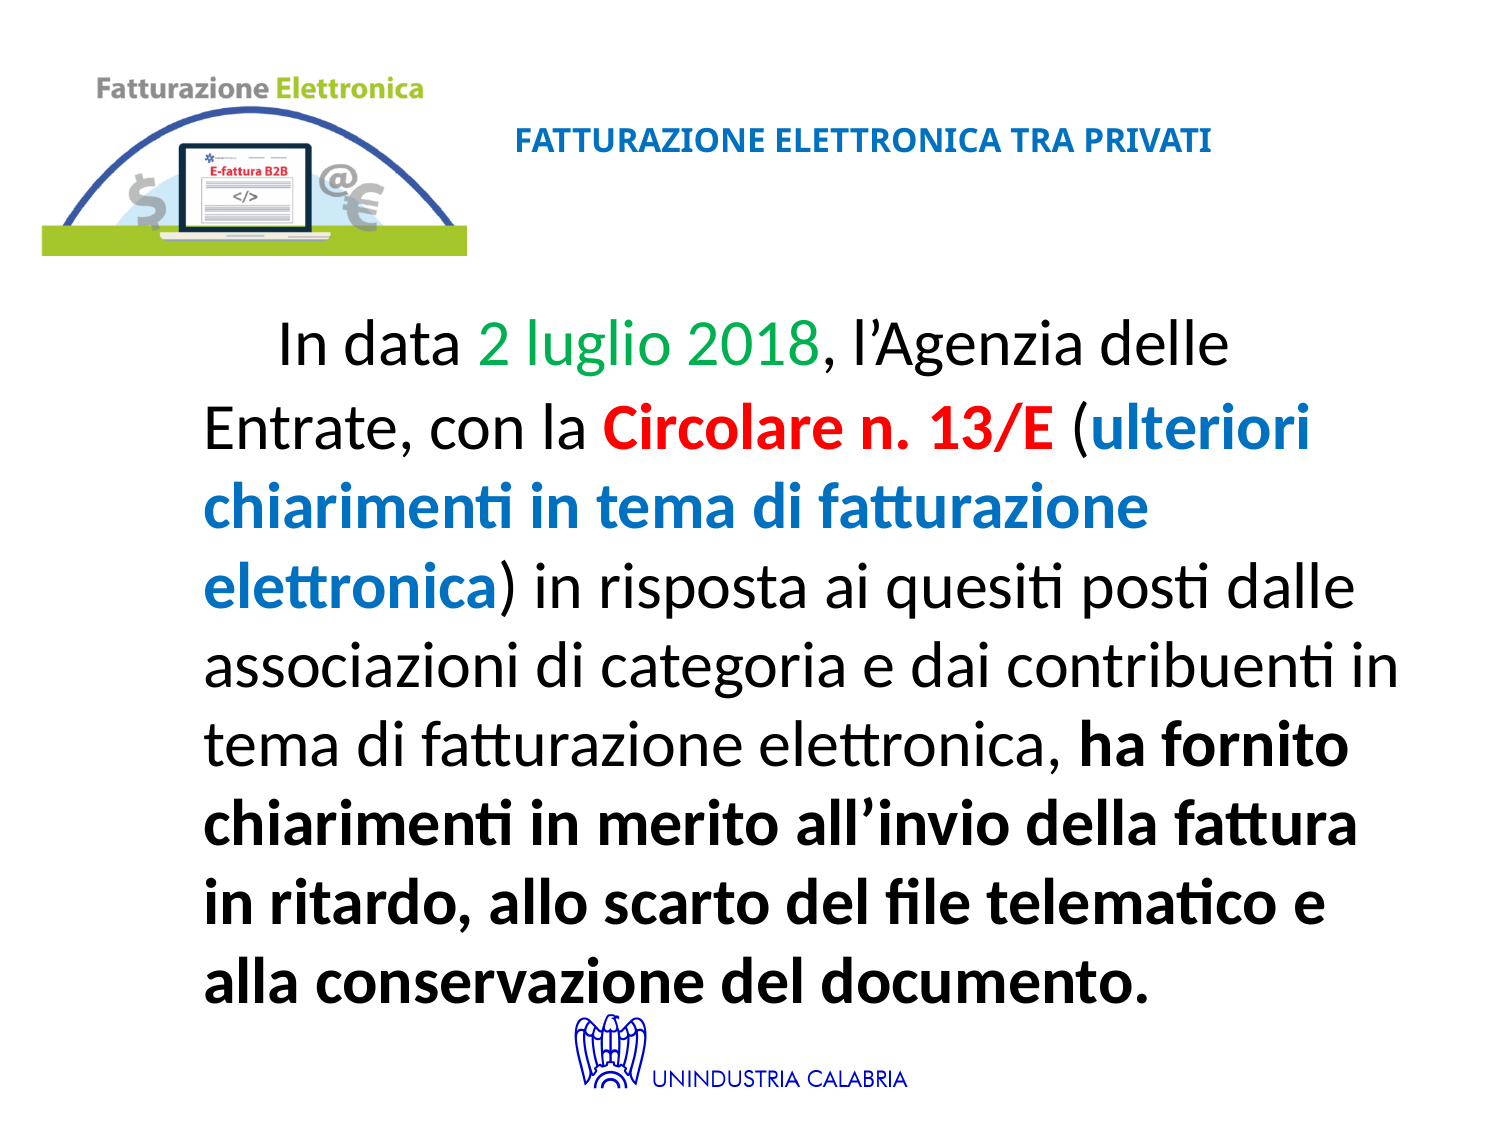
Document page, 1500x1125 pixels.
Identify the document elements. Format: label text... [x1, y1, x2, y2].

title FATTURAZIONE ELETTRONICA TRA PRIVATI [75, 45, 1426, 233]
list In data 2 luglio 2018, l’Agenzia delle Entrate, con la Circolare n. 13/E (ulteriori chiarimenti in tema di fatturazione elettronica) in risposta ai quesiti posti dalle associazioni di categoria e dai contribuenti in tema di fatturazione elettronica, ha fornito chiarimenti in merito all’invio della fattura in ritardo, allo scarto del file telematico e alla conservazione del documento. [76, 267, 1426, 1059]
picture [41, 66, 467, 256]
picture [572, 1011, 909, 1090]
